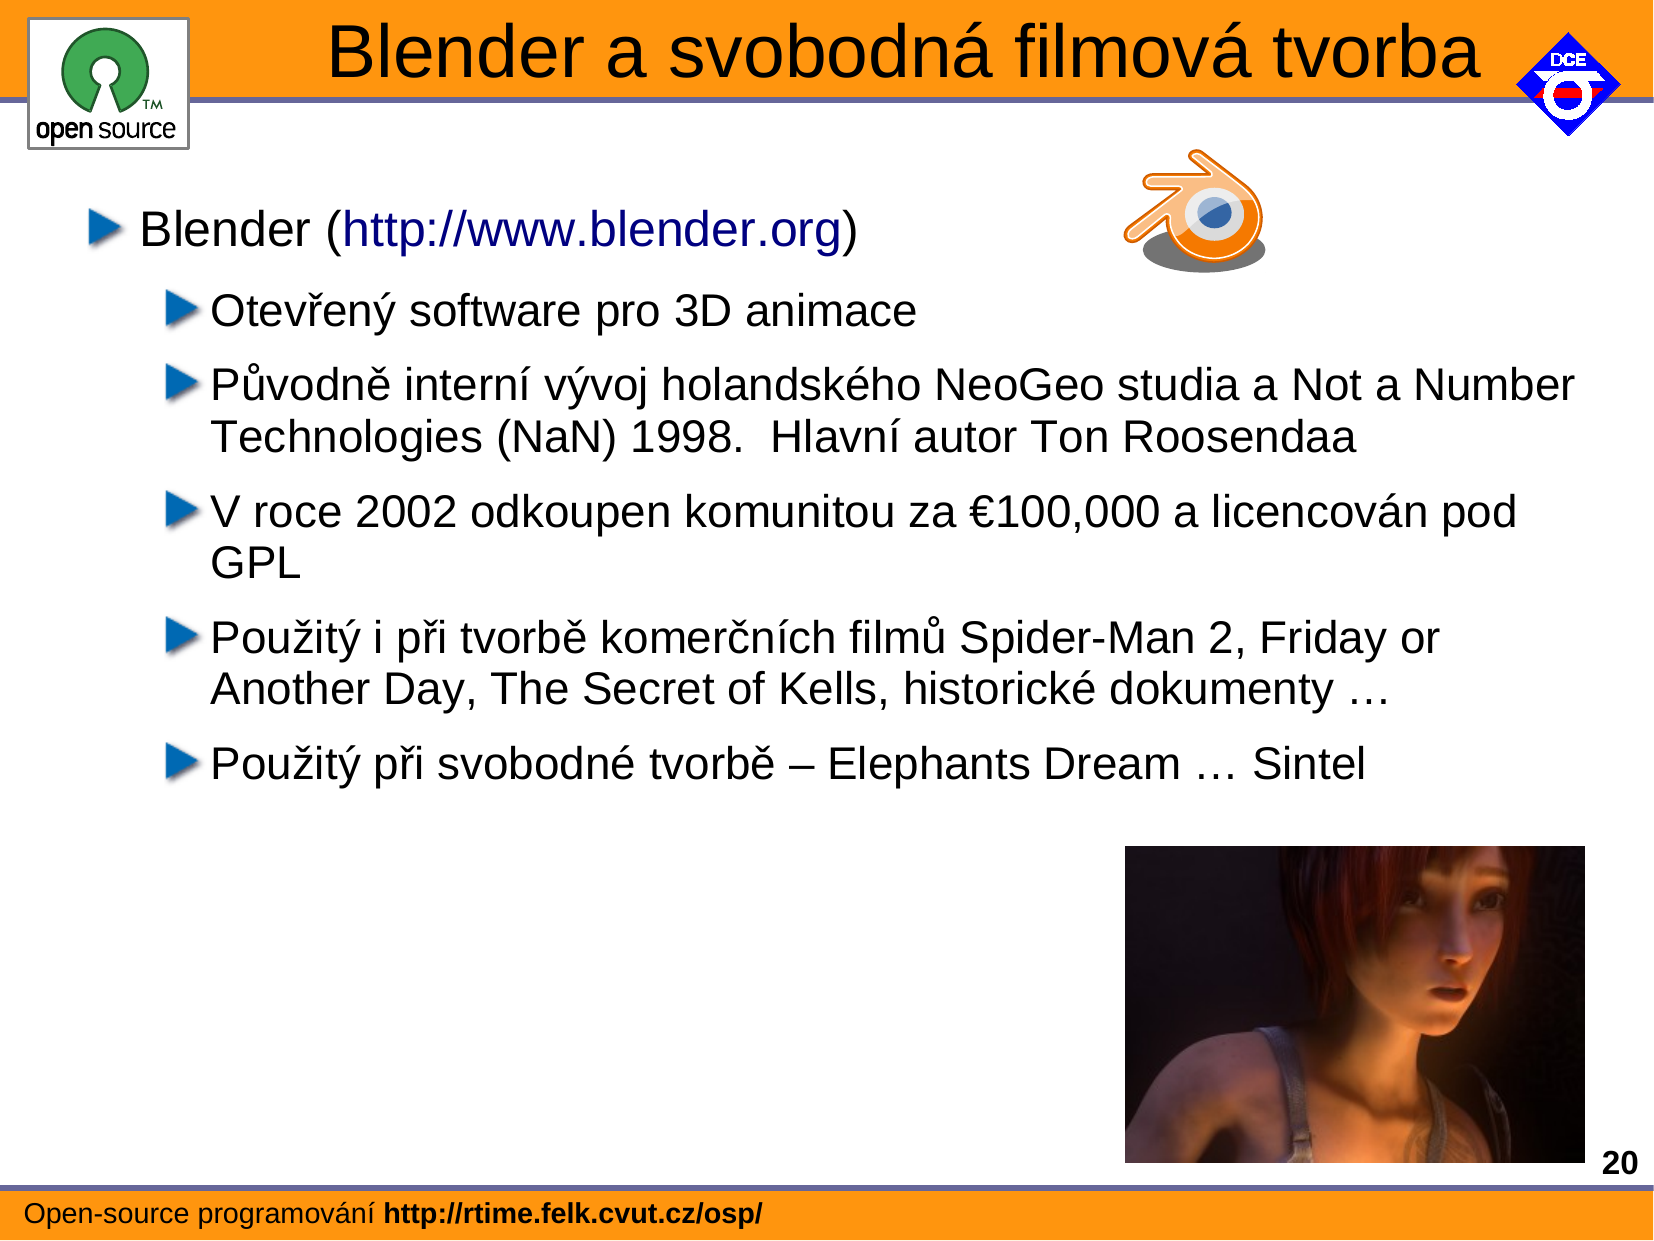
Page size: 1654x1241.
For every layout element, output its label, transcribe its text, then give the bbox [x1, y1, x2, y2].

list Blender (http://www.blender.org) Otevřený software pro 3D animace Původně interní vývoj holandského NeoGeo studia a Not a Number Technologies (NaN) 1998. Hlavní autor Ton Roosendaa V roce 2002 odkoupen komunitou za €100,000 a licencován pod GPL Použitý i při tvorbě komerčních filmů Spider-Man 2, Friday or Another Day, The Secret of Kells, historické dokumenty … Použitý při svobodné tvorbě – Elephants Dream … Sintel [68, 201, 1592, 1118]
picture [1125, 846, 1585, 1163]
text_box [1124, 150, 1266, 273]
title Blender a svobodná filmová tvorba [178, 4, 1631, 98]
